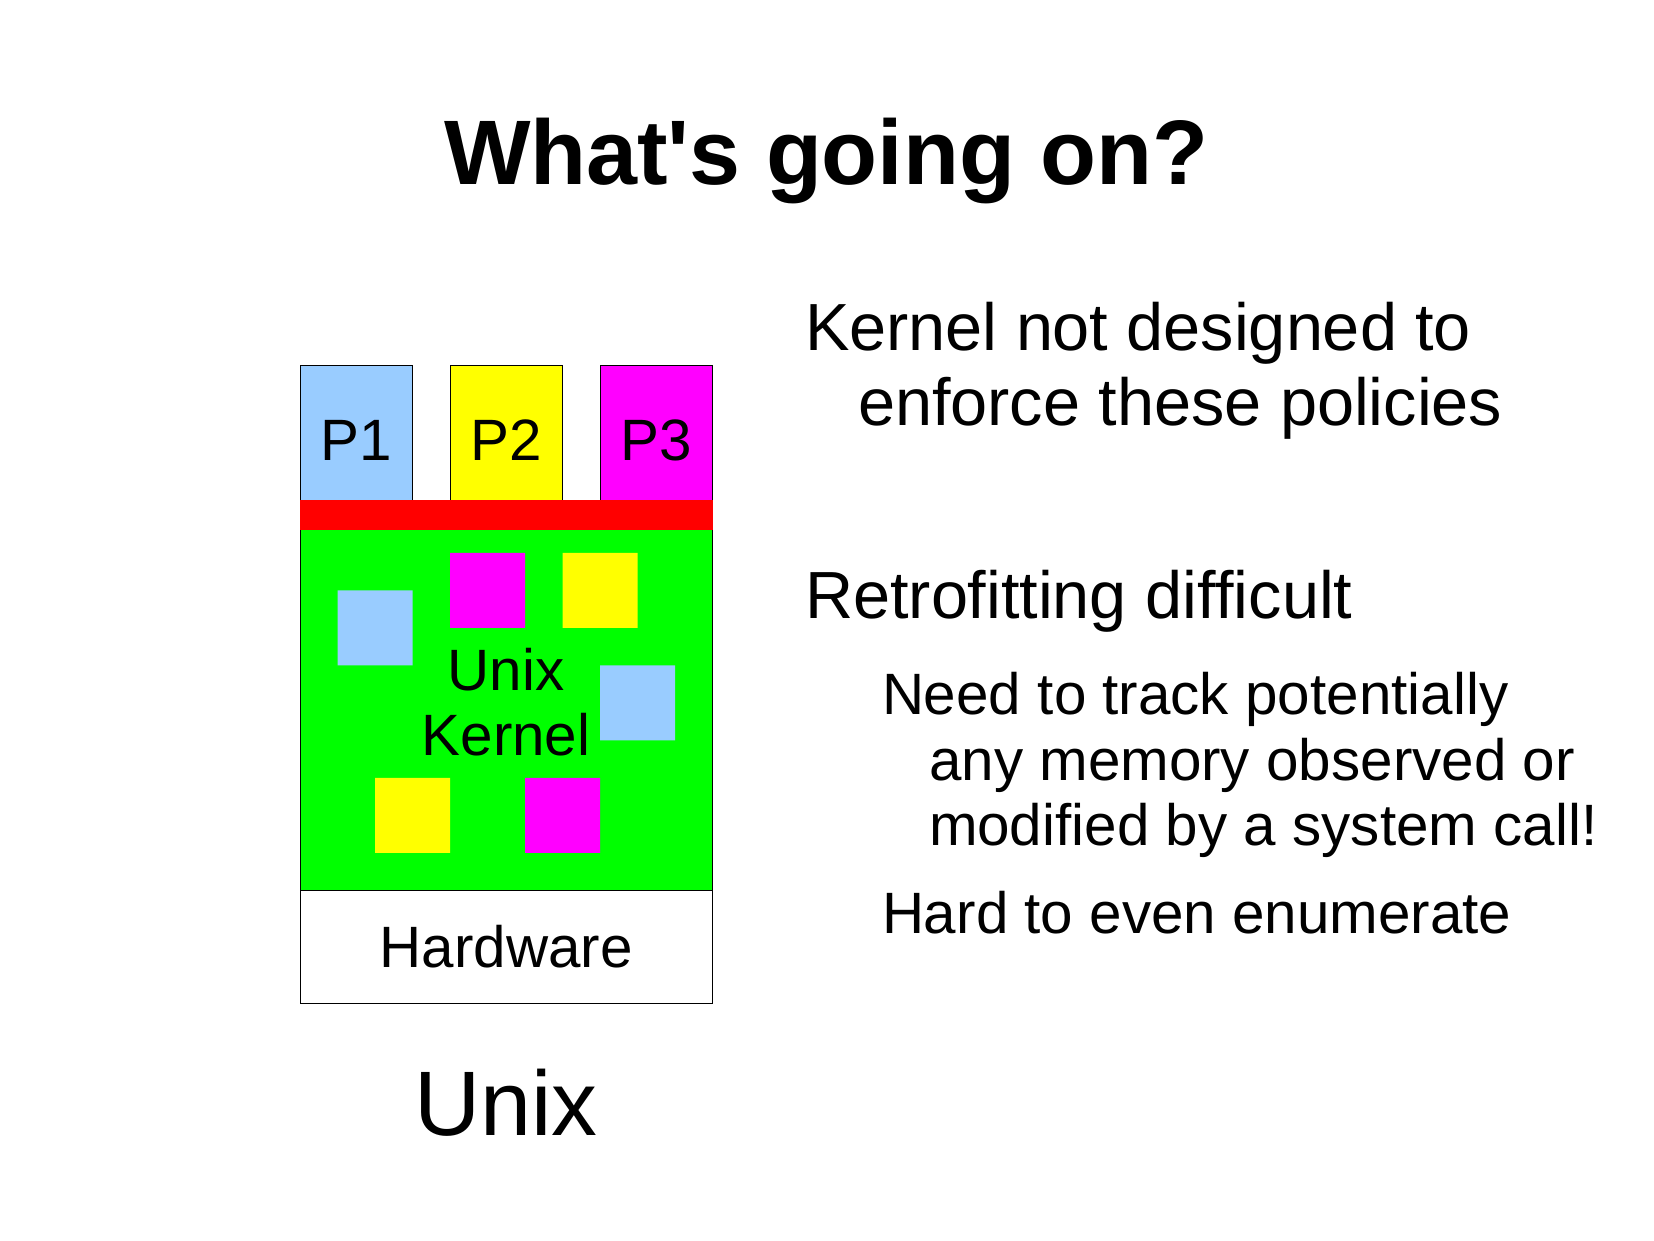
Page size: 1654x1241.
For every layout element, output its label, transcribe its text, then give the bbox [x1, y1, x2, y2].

text_box Unix Kernel [300, 530, 713, 890]
text_box P1 [300, 365, 413, 500]
title What's going on? [82, 49, 1571, 257]
text_box P2 [450, 365, 563, 500]
text_box [450, 552, 526, 628]
text_box [562, 552, 638, 628]
text_box [337, 590, 413, 666]
text_box [525, 777, 601, 853]
text_box P3 [600, 365, 713, 500]
list Kernel not designed to enforce these policies Retrofitting difficult Need to track potentially any memory observed or modified by a system call! Hard to even enumerate [787, 290, 1613, 1094]
text_box Hardware [300, 890, 713, 1004]
text_box [600, 665, 676, 741]
text_box Unix [300, 1045, 713, 1163]
text_box [375, 777, 451, 853]
